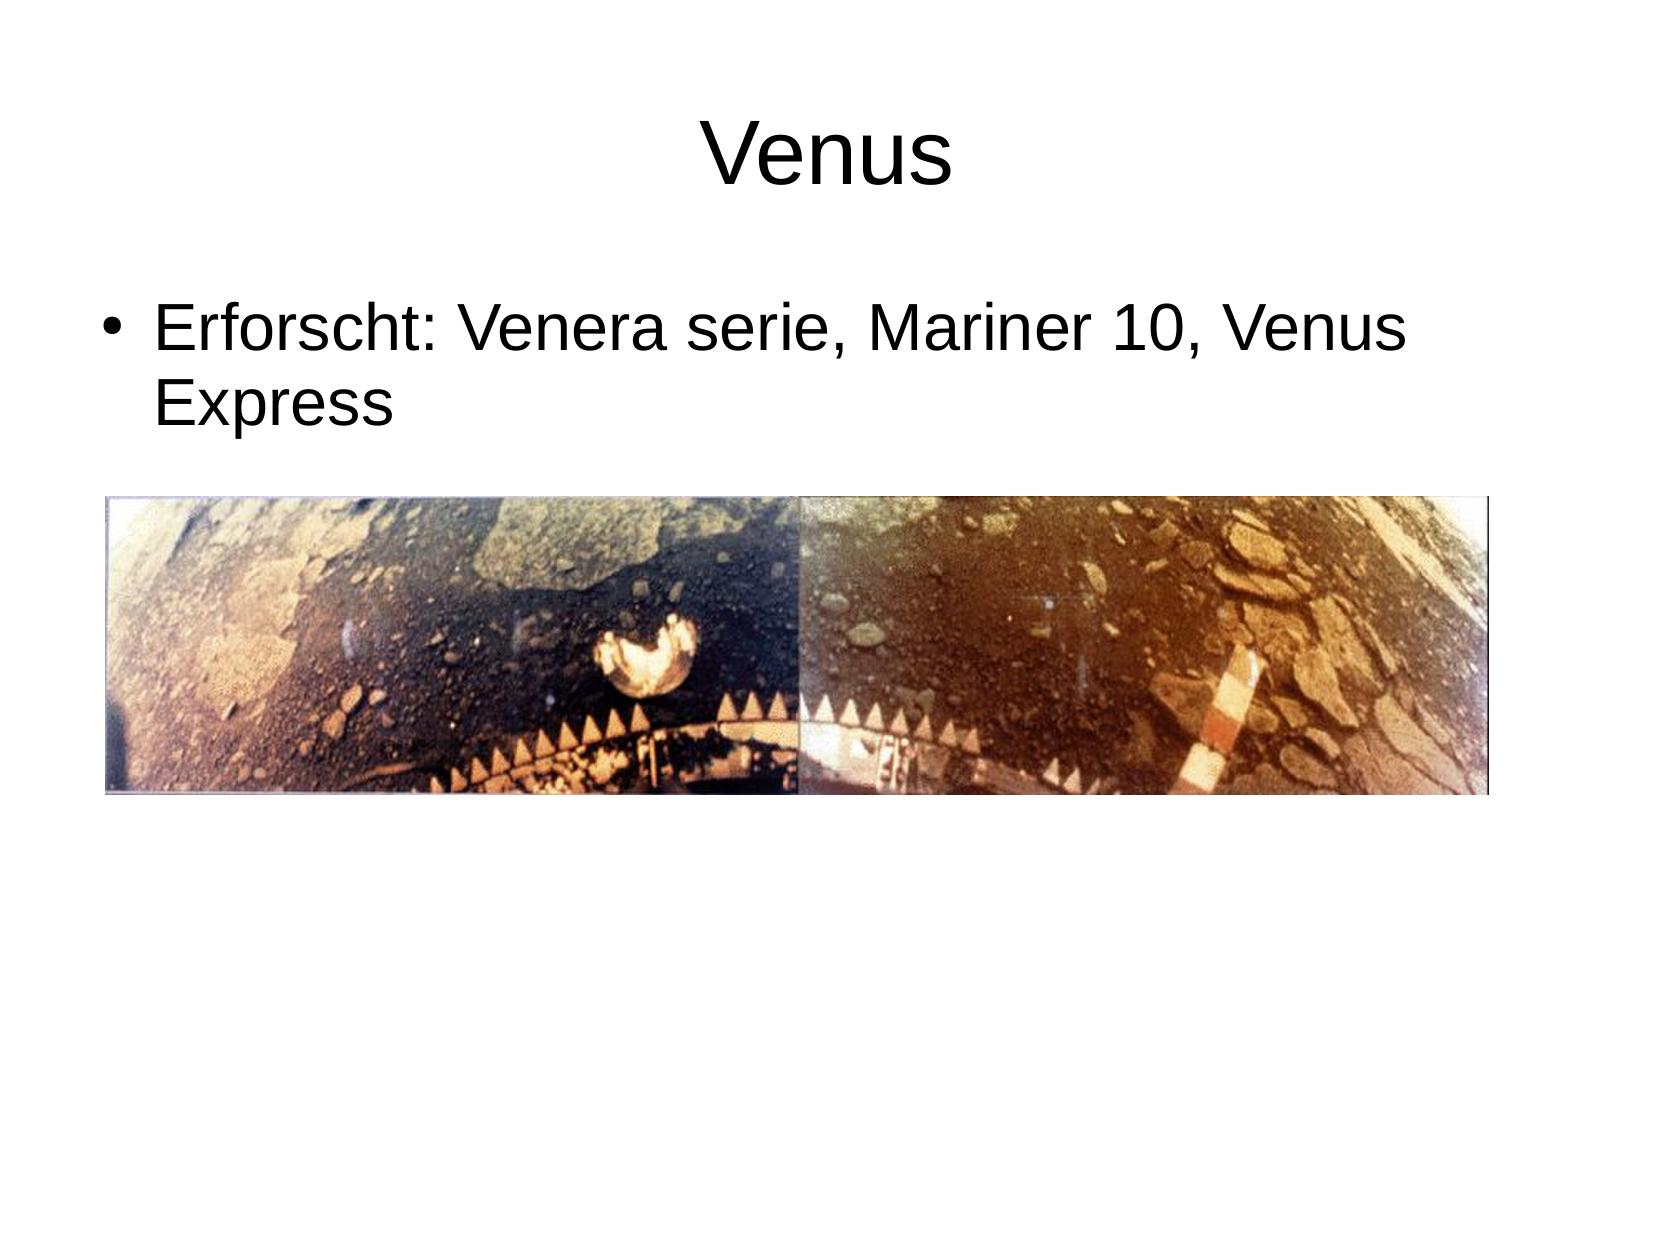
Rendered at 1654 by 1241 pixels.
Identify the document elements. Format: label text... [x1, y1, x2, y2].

title Venus [82, 49, 1571, 257]
picture [105, 496, 1489, 796]
list Erforscht: Venera serie, Mariner 10, Venus Express [82, 290, 1571, 1010]
